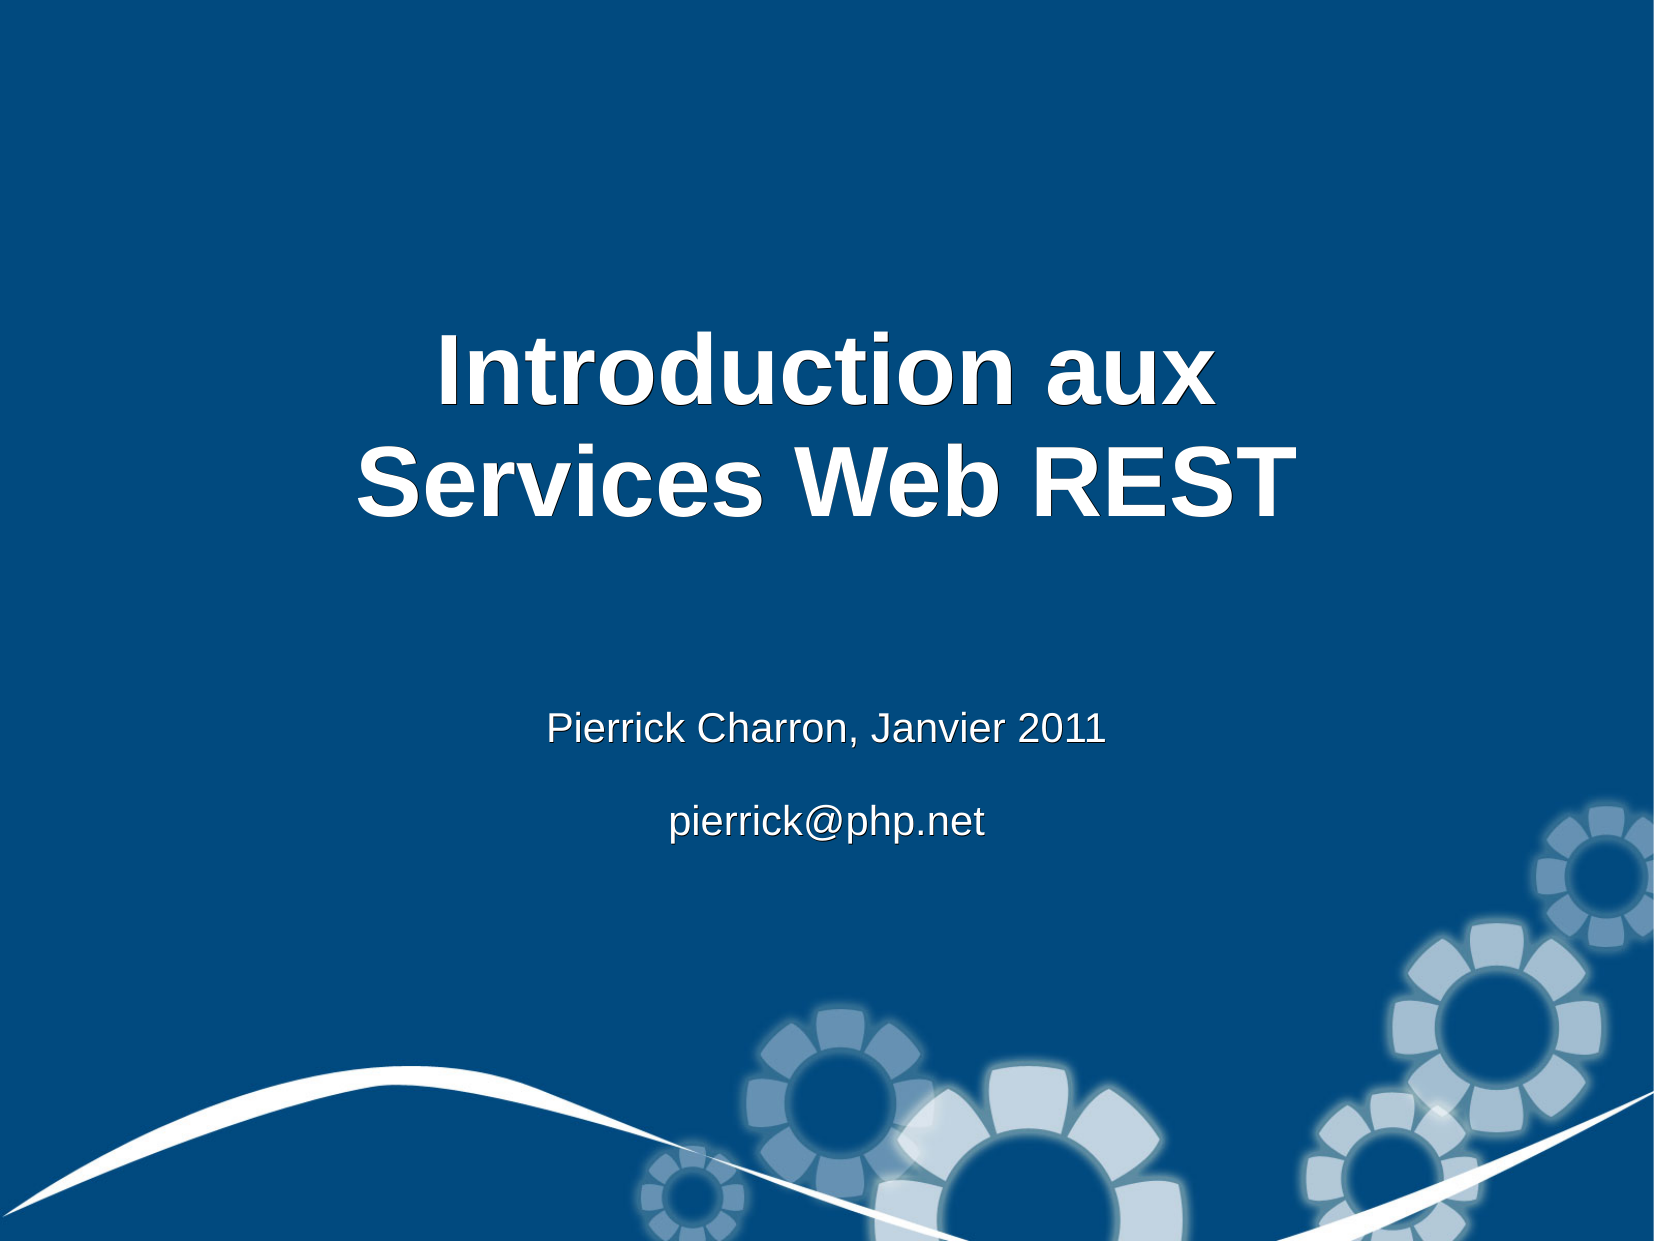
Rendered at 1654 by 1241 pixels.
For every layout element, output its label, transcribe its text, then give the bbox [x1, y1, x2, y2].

subtitle Introduction aux Services Web REST Pierrick Charron, Janvier 2011 pierrick@php.net [82, 49, 1571, 1109]
picture [0, 0, 1654, 1241]
